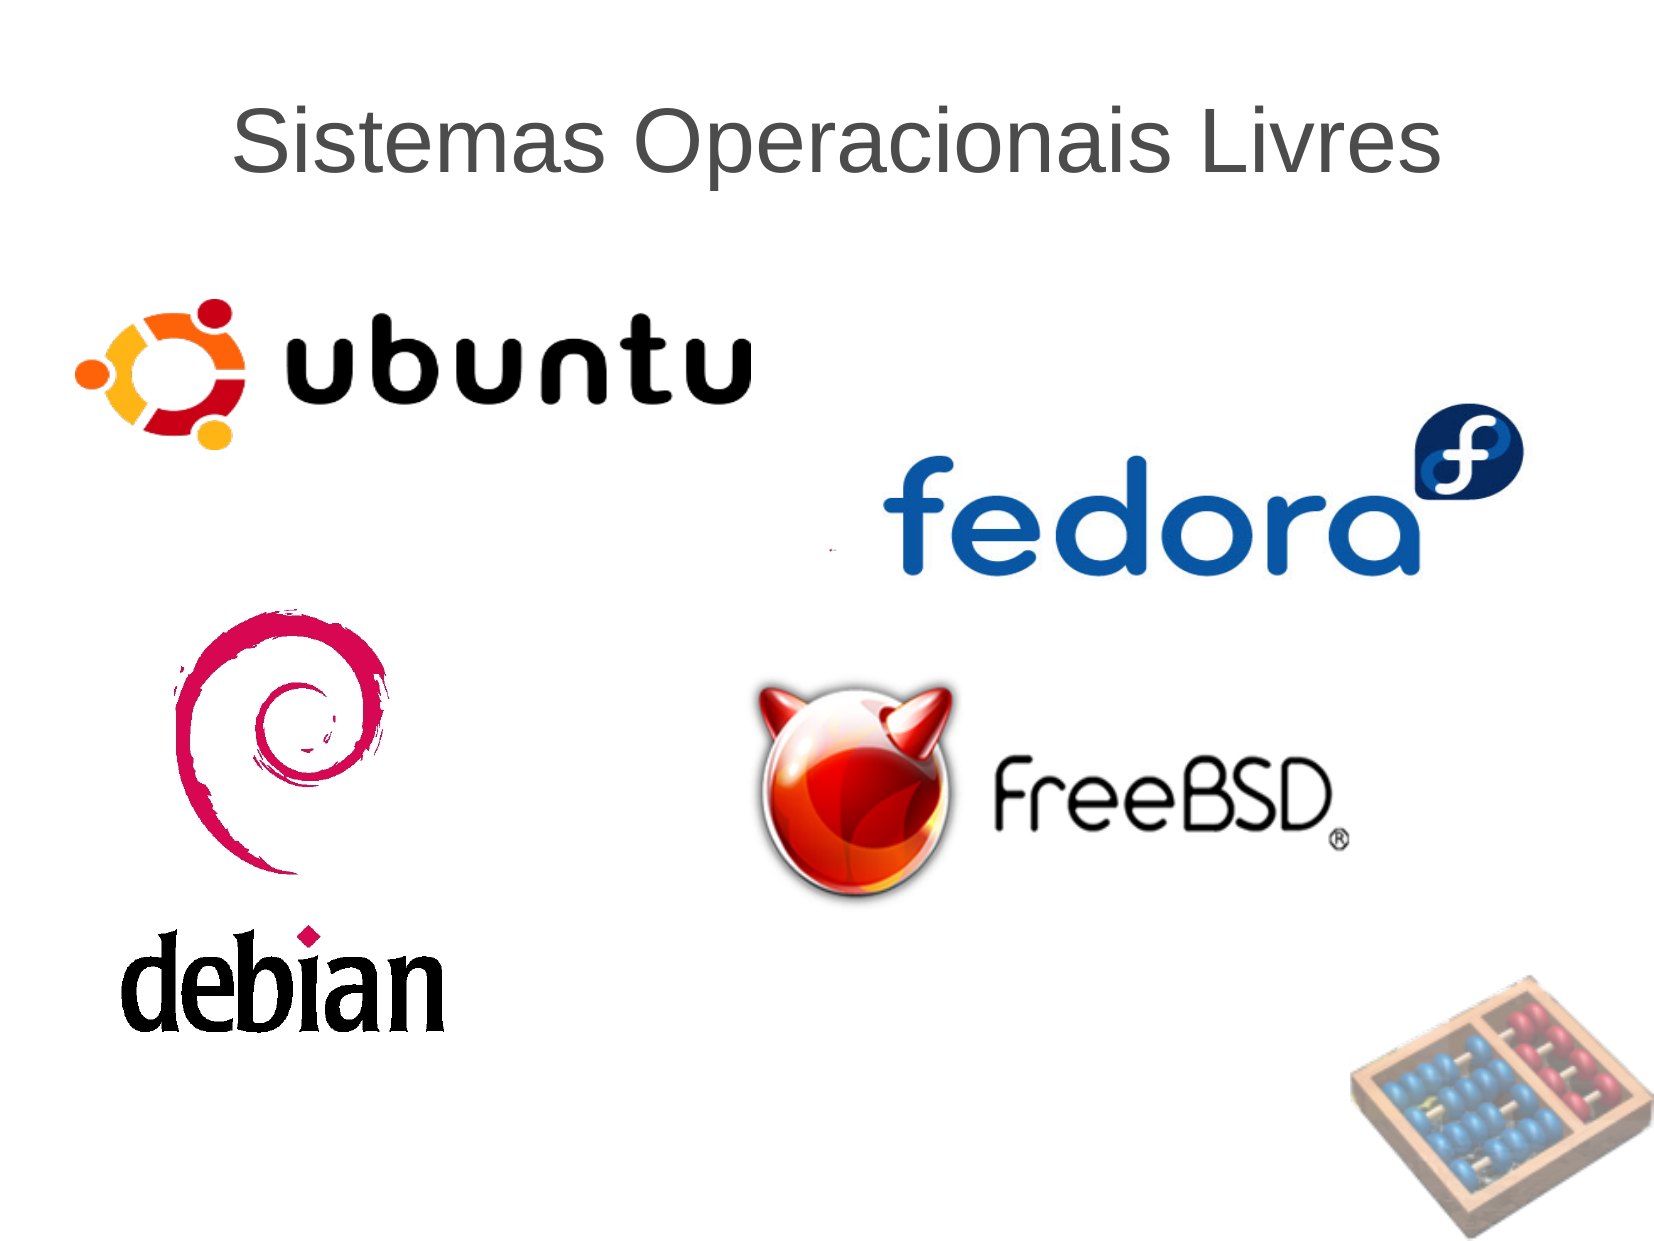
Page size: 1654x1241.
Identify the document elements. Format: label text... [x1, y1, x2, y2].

picture [637, 637, 1463, 938]
title Sistemas Operacionais Livres [75, 37, 1601, 245]
picture [828, 548, 838, 552]
picture [112, 599, 451, 1038]
picture [75, 299, 751, 451]
picture [862, 386, 1538, 601]
